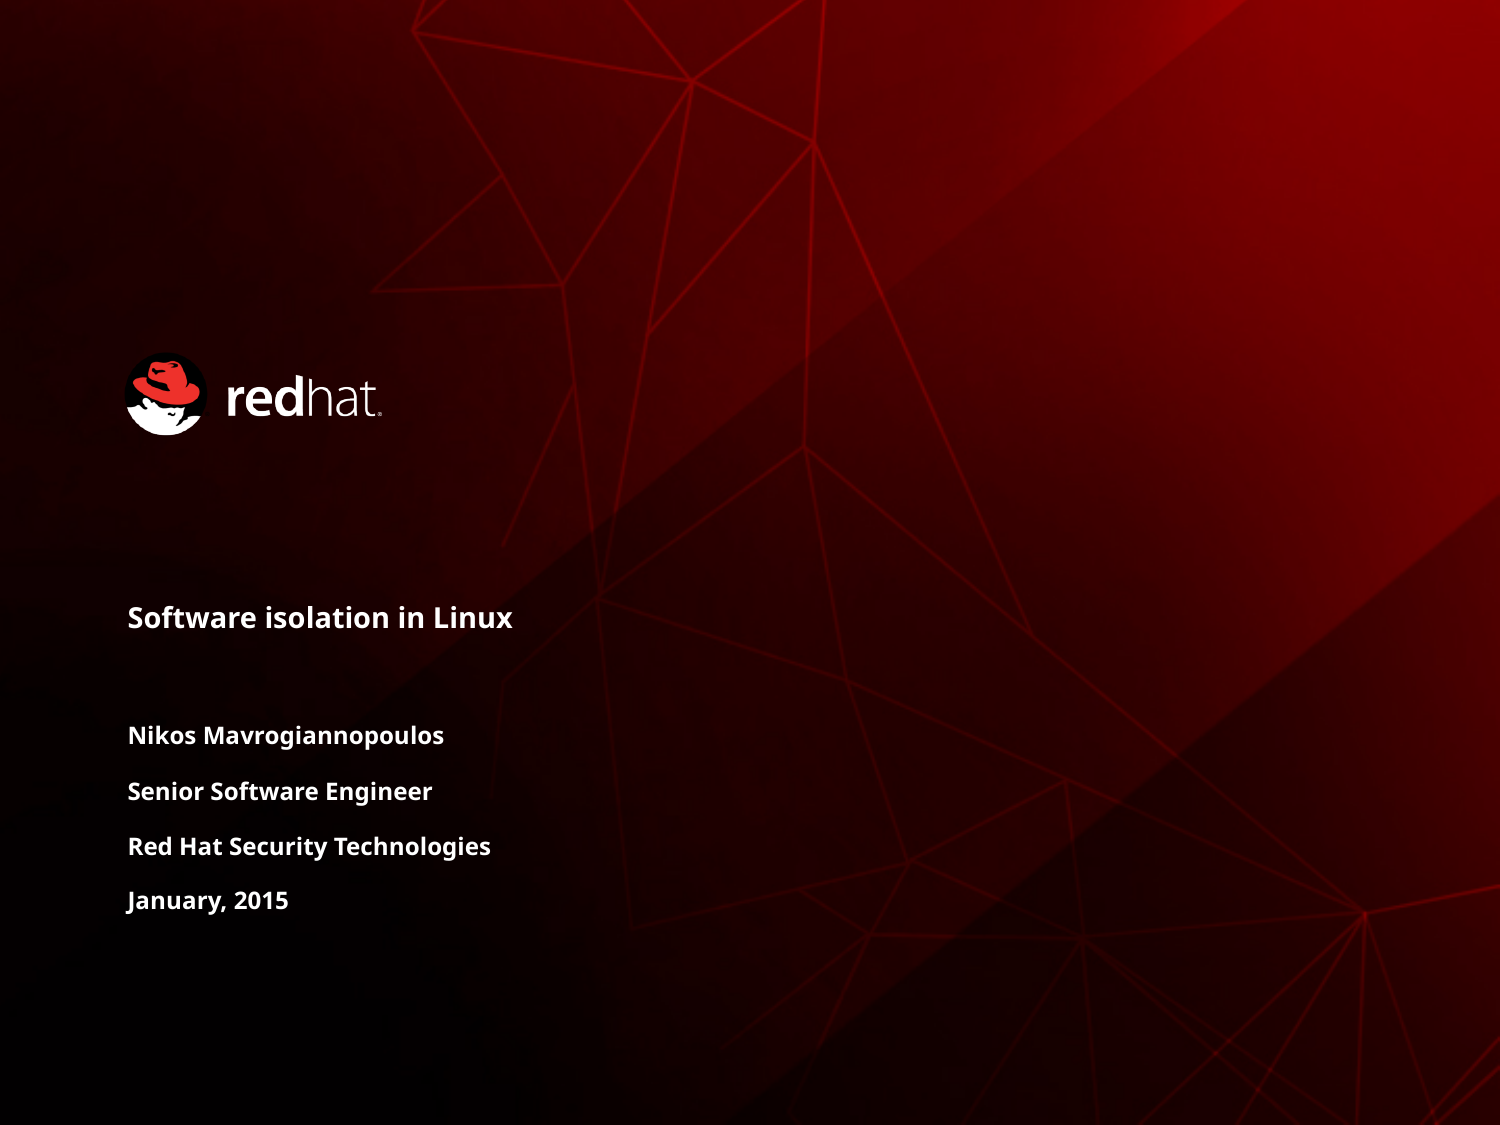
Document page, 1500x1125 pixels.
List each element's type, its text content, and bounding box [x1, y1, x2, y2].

title Software isolation in Linux [112, 443, 1410, 646]
subtitle Nikos Mavrogiannopoulos Senior Software Engineer Red Hat Security Technologies January, 2015 [112, 690, 1410, 927]
picture [0, 0, 1500, 1125]
